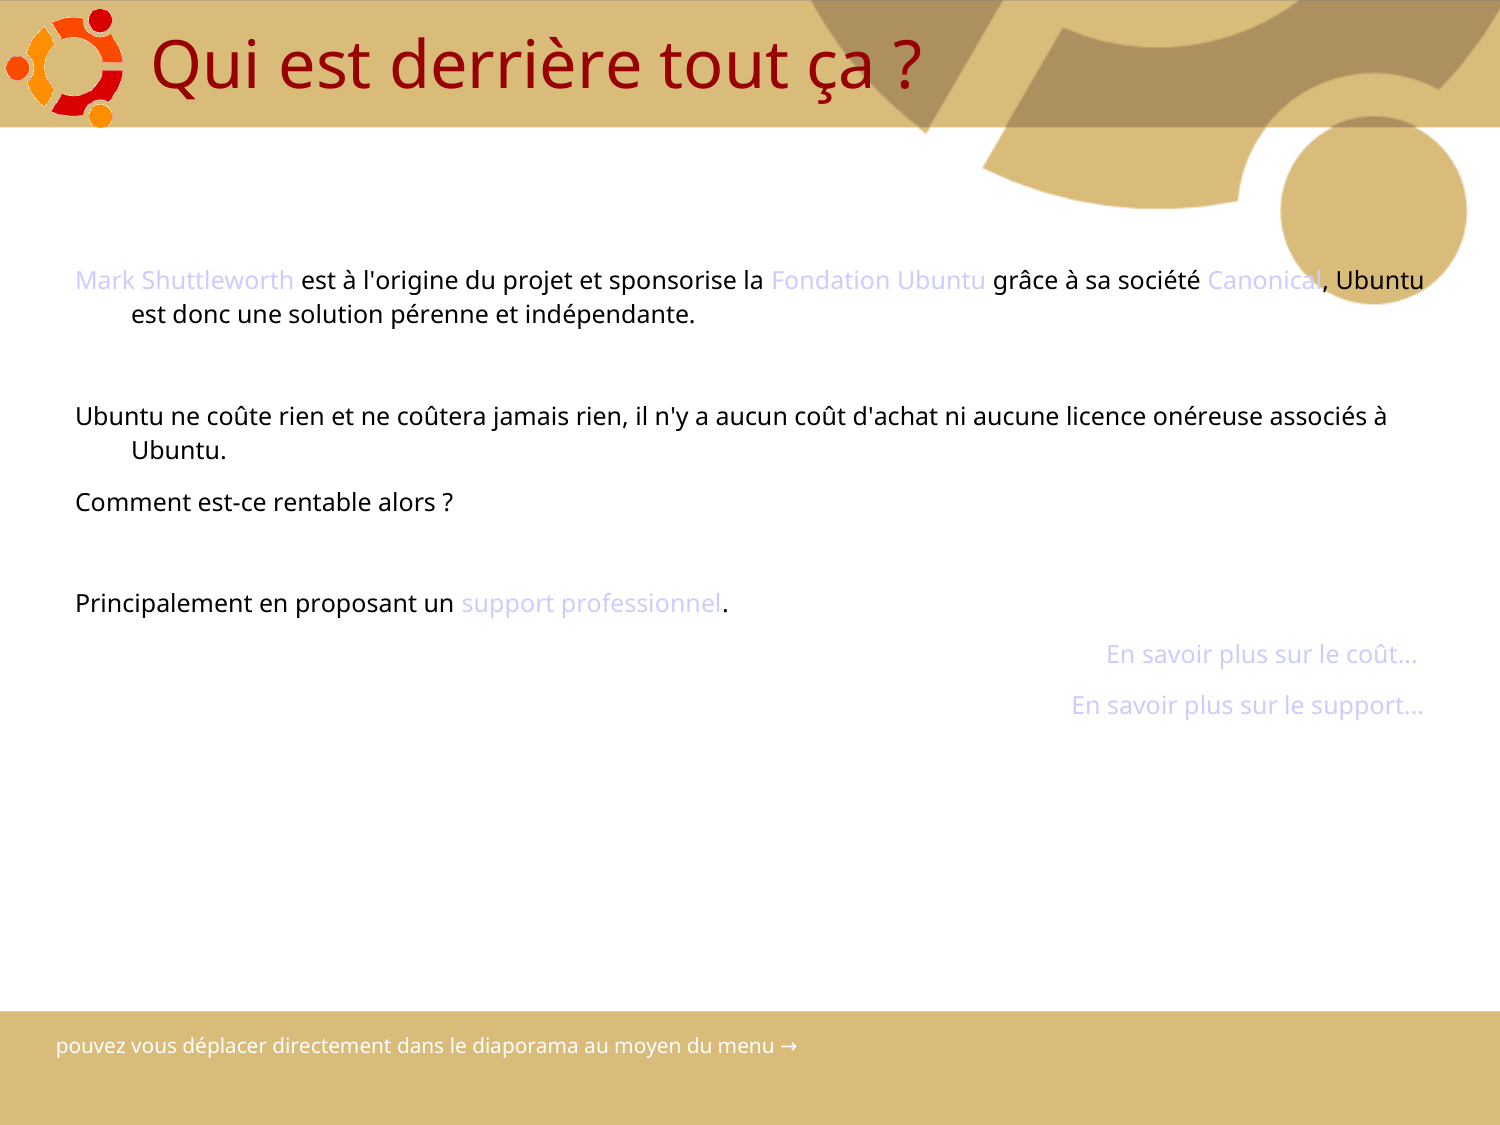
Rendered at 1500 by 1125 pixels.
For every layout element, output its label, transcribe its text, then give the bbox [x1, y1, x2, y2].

title Qui est derrière tout ça ? [135, 0, 1418, 126]
picture [0, 0, 1500, 557]
list Mark Shuttleworth est à l'origine du projet et sponsorise la Fondation Ubuntu grâce à sa société Canonical, Ubuntu est donc une solution pérenne et indépendante. Ubuntu ne coûte rien et ne coûtera jamais rien, il n'y a aucun coût d'achat ni aucune licence onéreuse associés à Ubuntu. Comment est-ce rentable alors ? Principalement en proposant un support professionnel. En savoir plus sur le coût... En savoir plus sur le support... [75, 262, 1426, 918]
